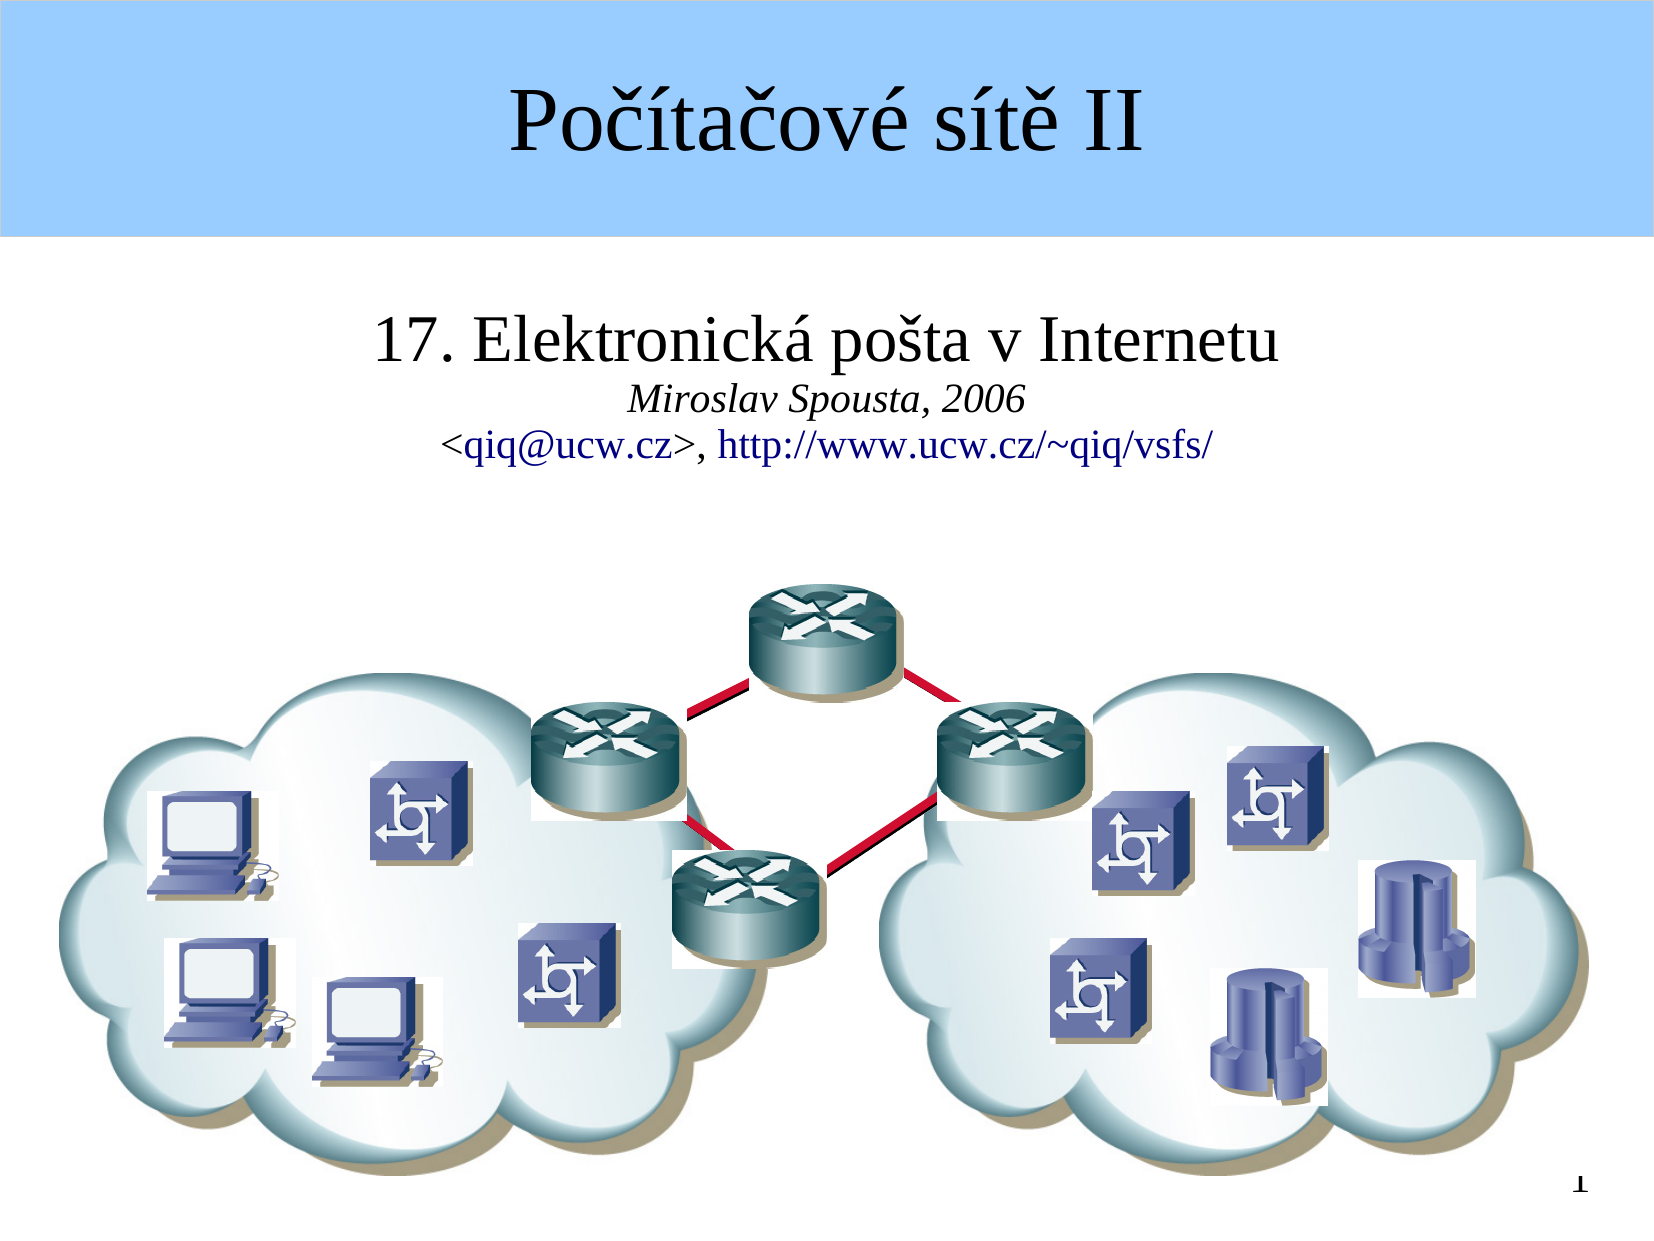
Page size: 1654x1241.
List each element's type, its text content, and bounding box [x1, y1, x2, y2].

picture [59, 584, 1589, 1176]
title Počítačové sítě II [0, 2, 1654, 237]
text_box 17. Elektronická pošta v Internetu Miroslav Spousta, 2006 <qiq@ucw.cz>, http://www.ucw.cz/~qiq/vsfs/ [0, 237, 1654, 532]
